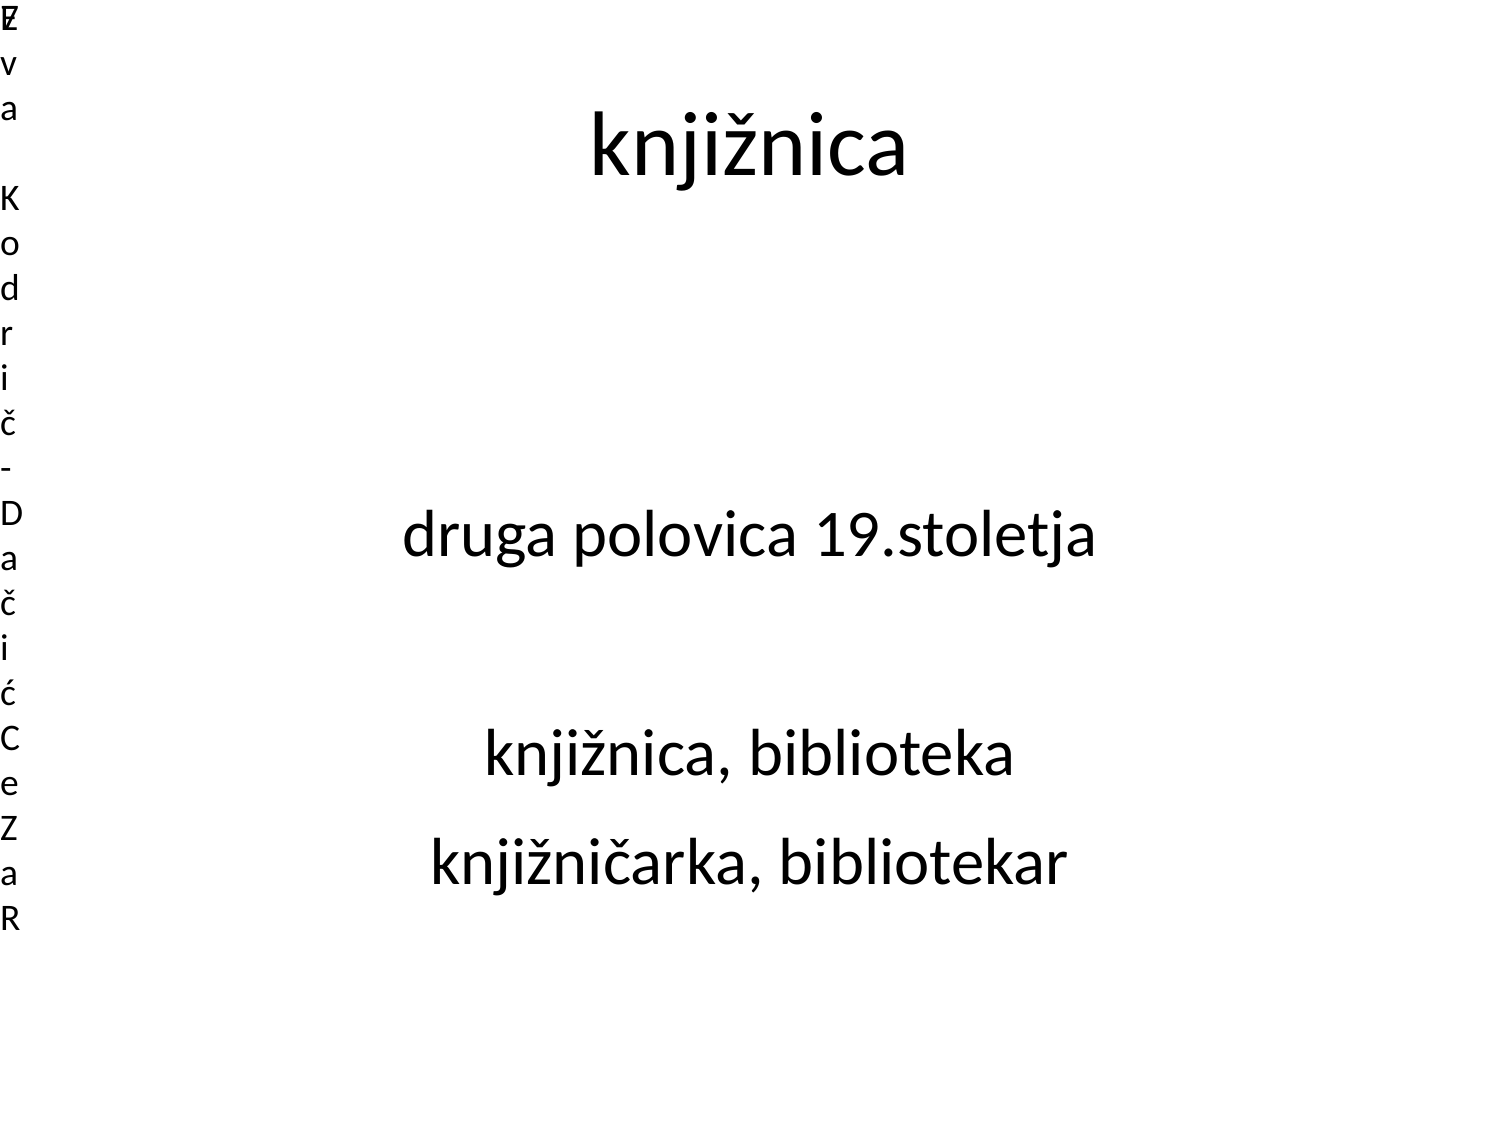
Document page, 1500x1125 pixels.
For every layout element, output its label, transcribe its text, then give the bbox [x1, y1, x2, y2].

list druga polovica 19.stoletja knjižnica, biblioteka knjižničarka, bibliotekar [75, 262, 1425, 1005]
title knjižnica [75, 45, 1425, 233]
